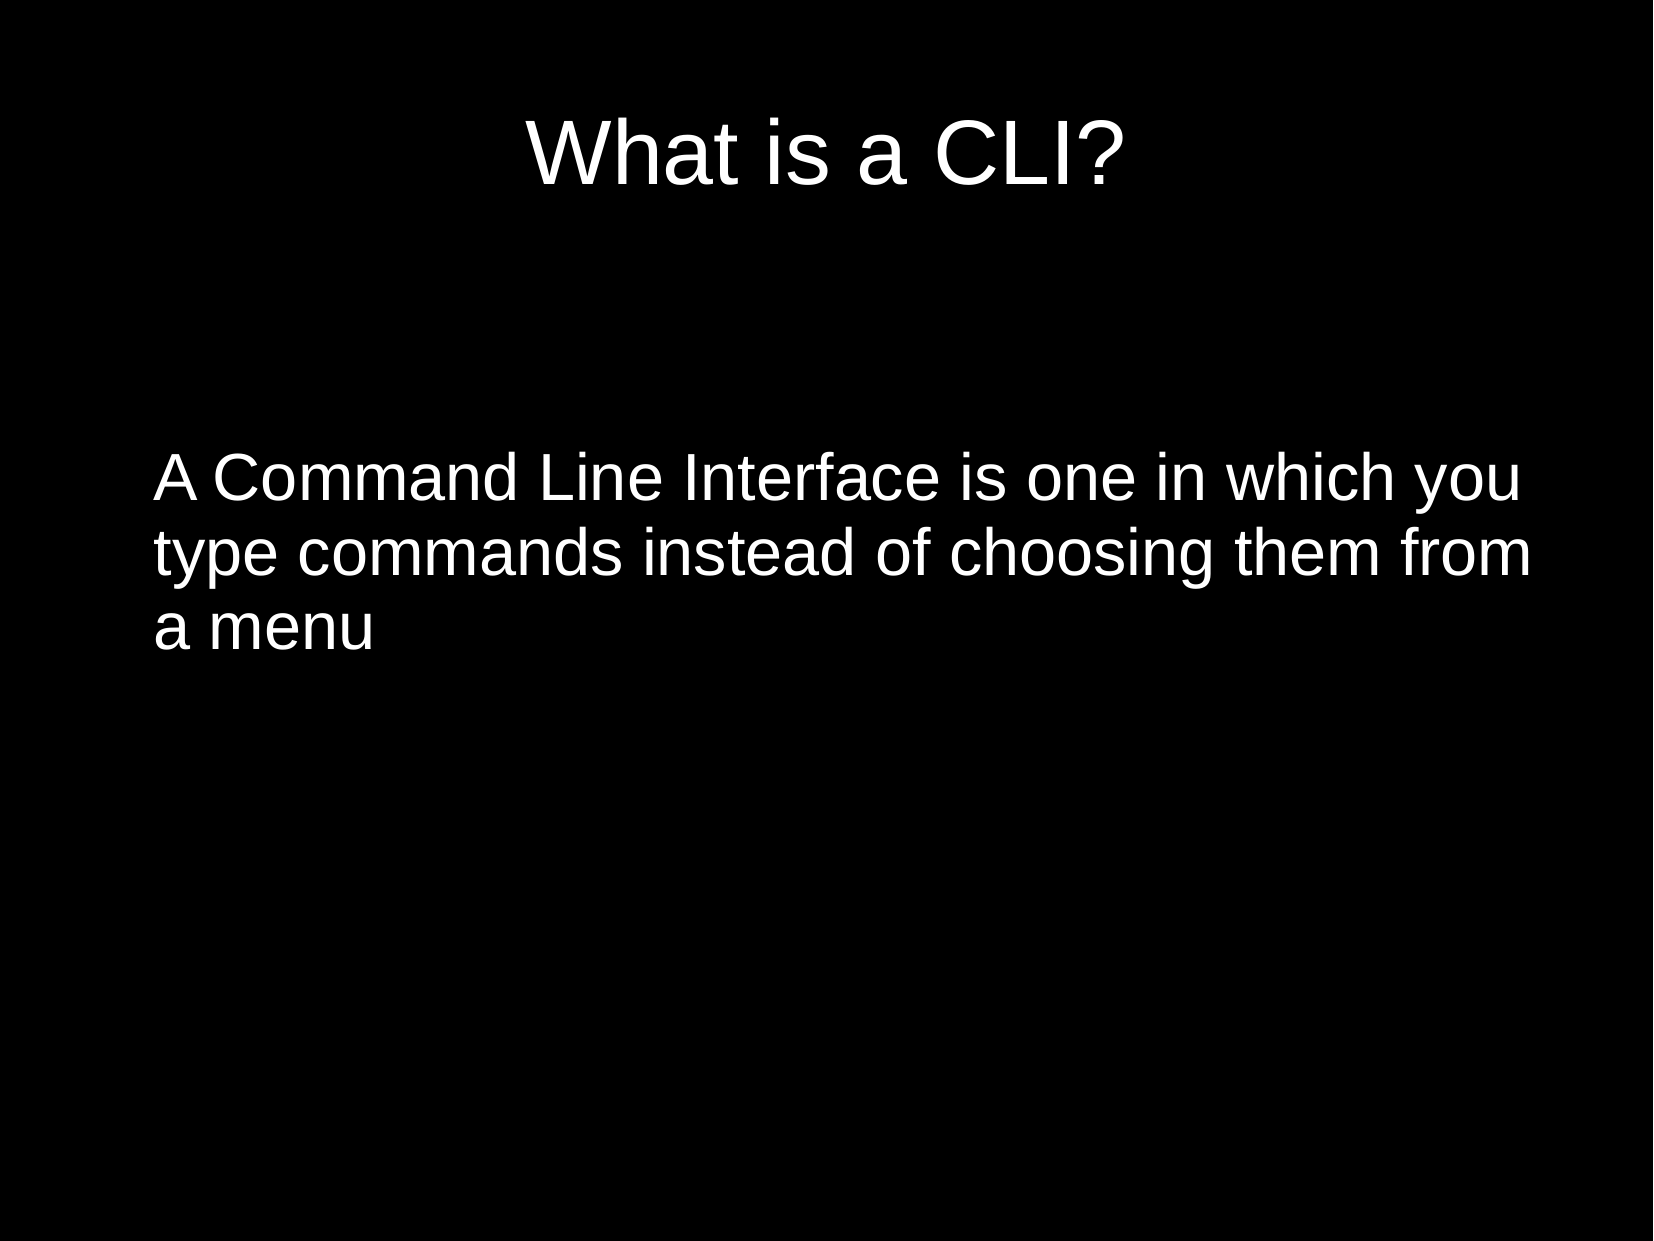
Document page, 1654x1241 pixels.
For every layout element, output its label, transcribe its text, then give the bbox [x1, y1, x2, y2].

list A Command Line Interface is one in which you type commands instead of choosing them from a menu [82, 290, 1538, 1010]
title What is a CLI? [82, 49, 1571, 257]
